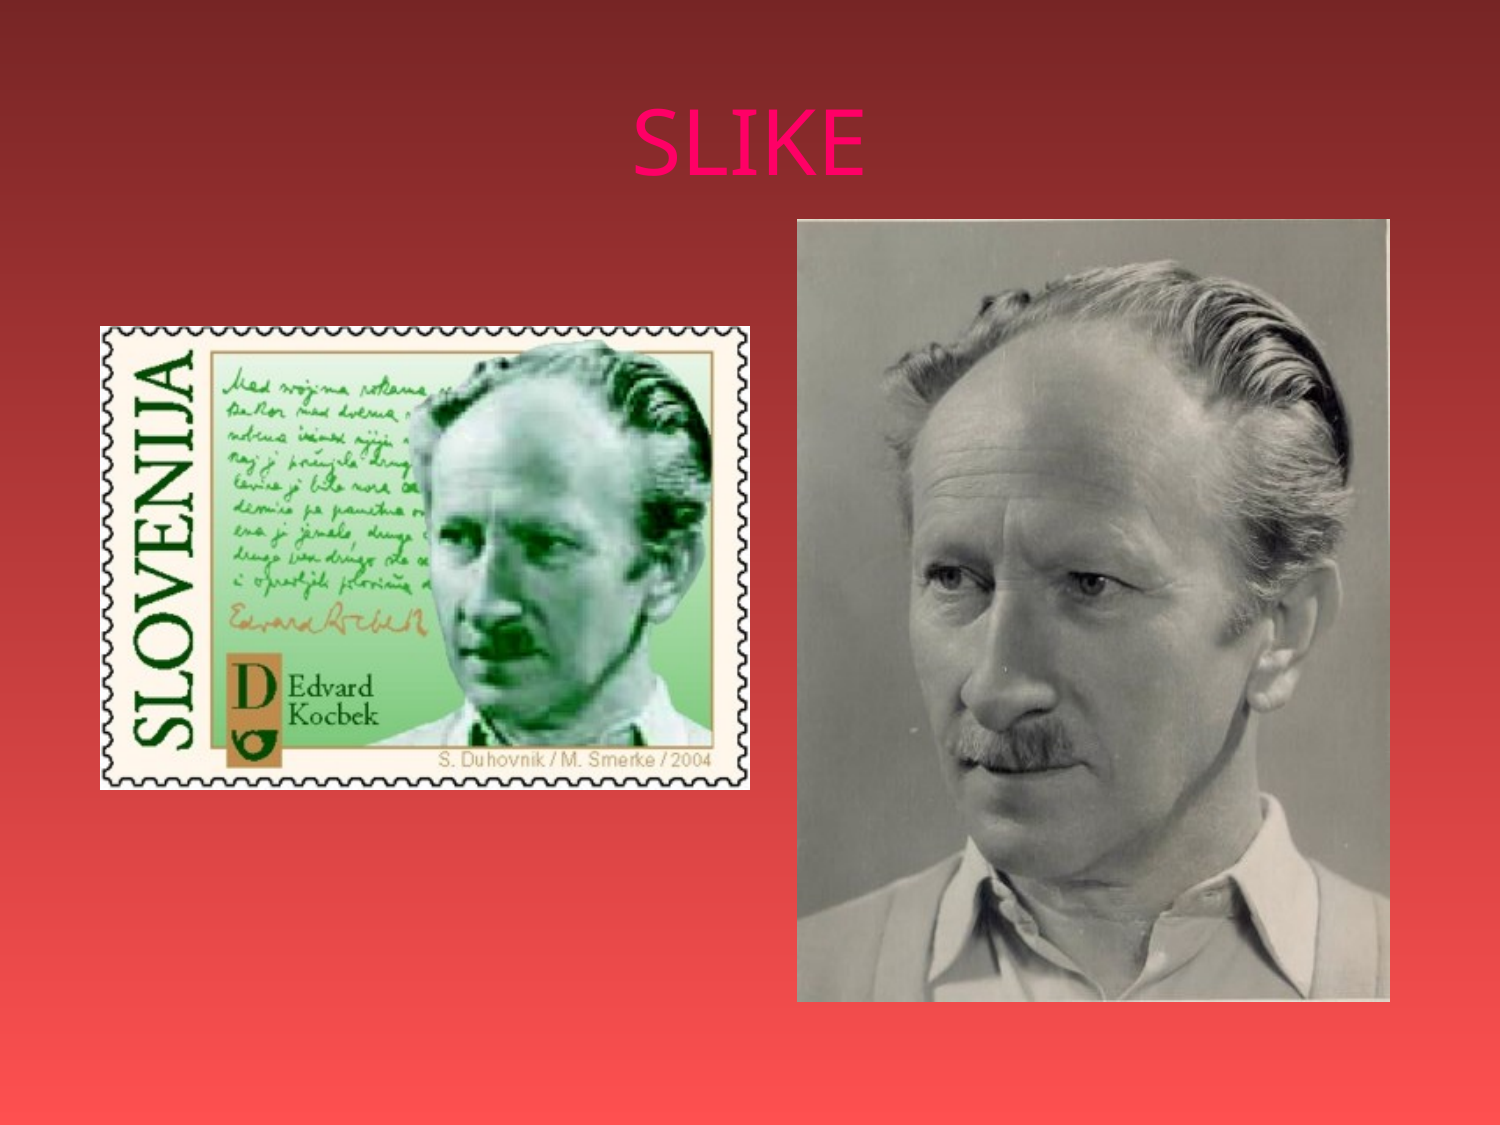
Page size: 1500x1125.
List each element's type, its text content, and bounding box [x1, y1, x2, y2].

picture [797, 219, 1390, 1002]
picture [100, 326, 750, 790]
title SLIKE [75, 45, 1425, 233]
